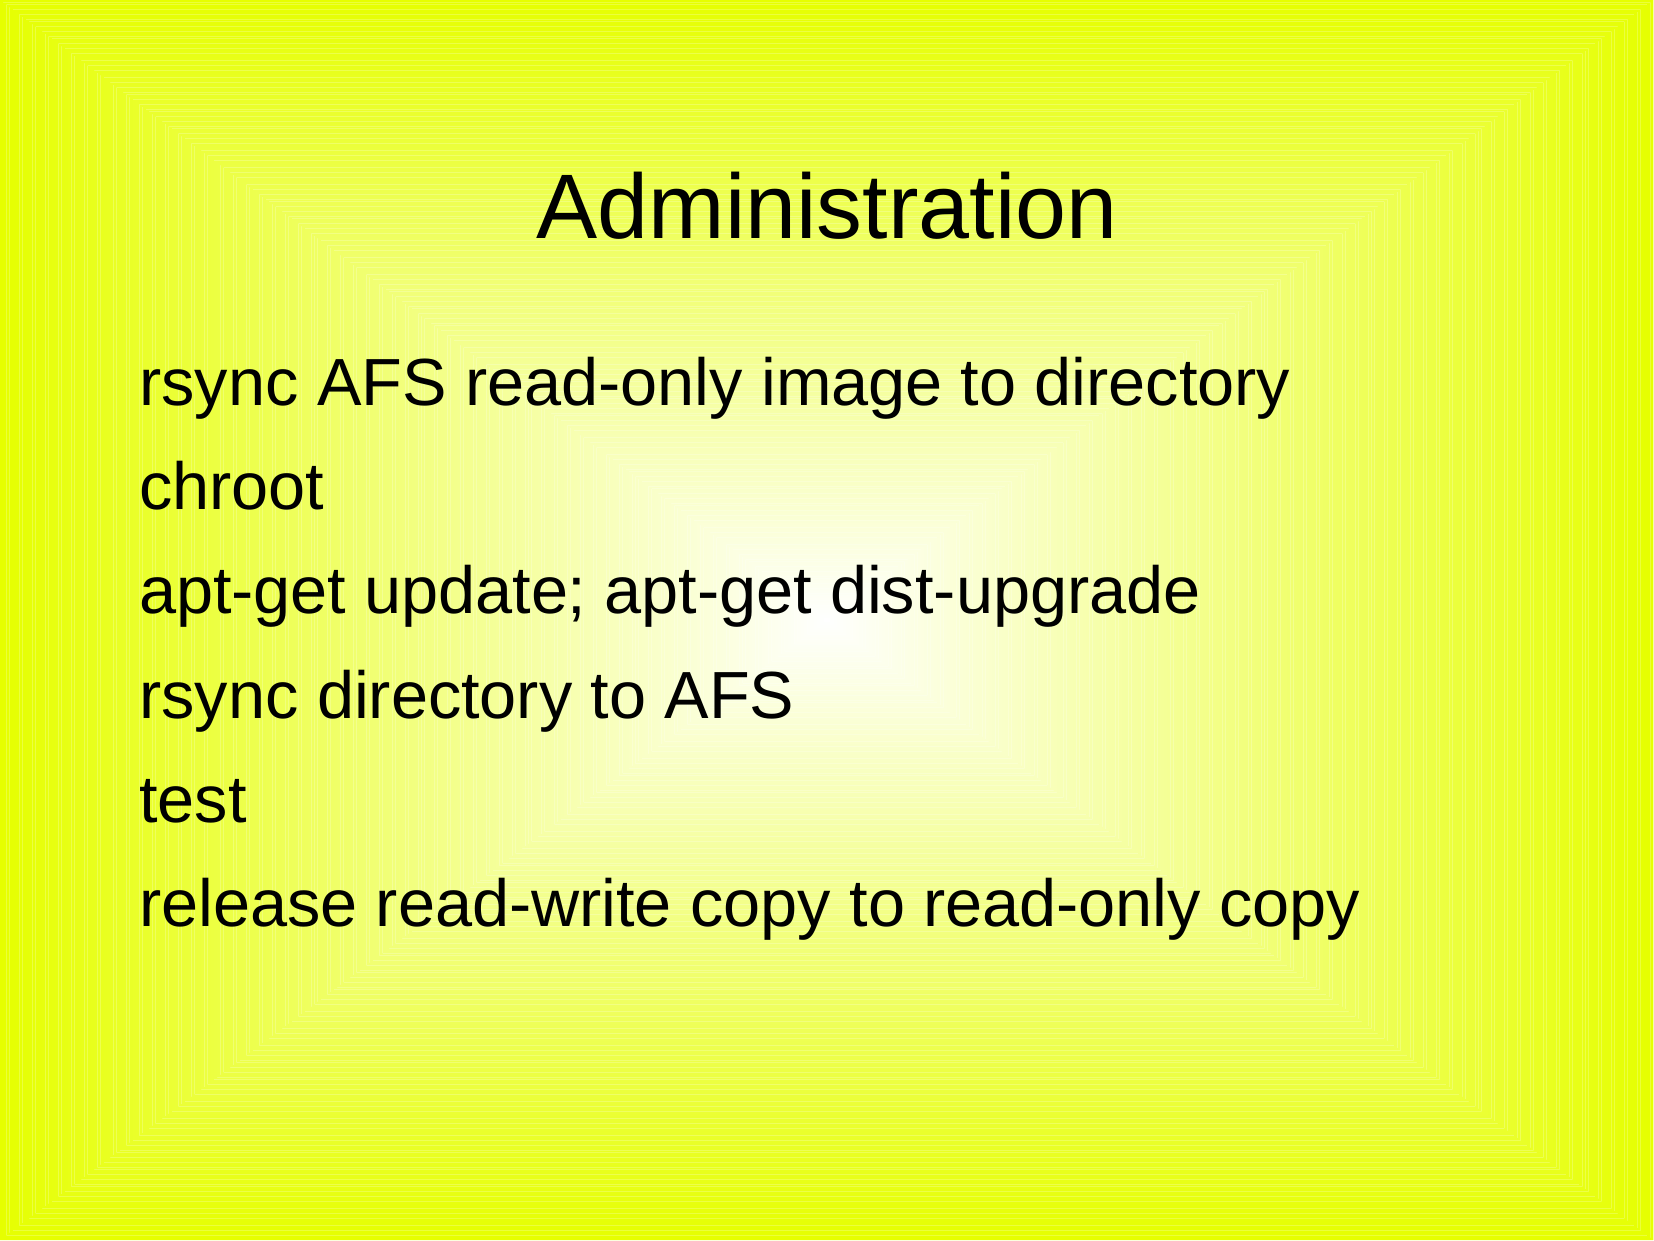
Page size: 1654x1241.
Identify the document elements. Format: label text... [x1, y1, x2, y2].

list rsync AFS read-only image to directory chroot apt-get update; apt-get dist-upgrade rsync directory to AFS test release read-write copy to read-only copy [121, 344, 1534, 1127]
title Administration [121, 102, 1534, 311]
